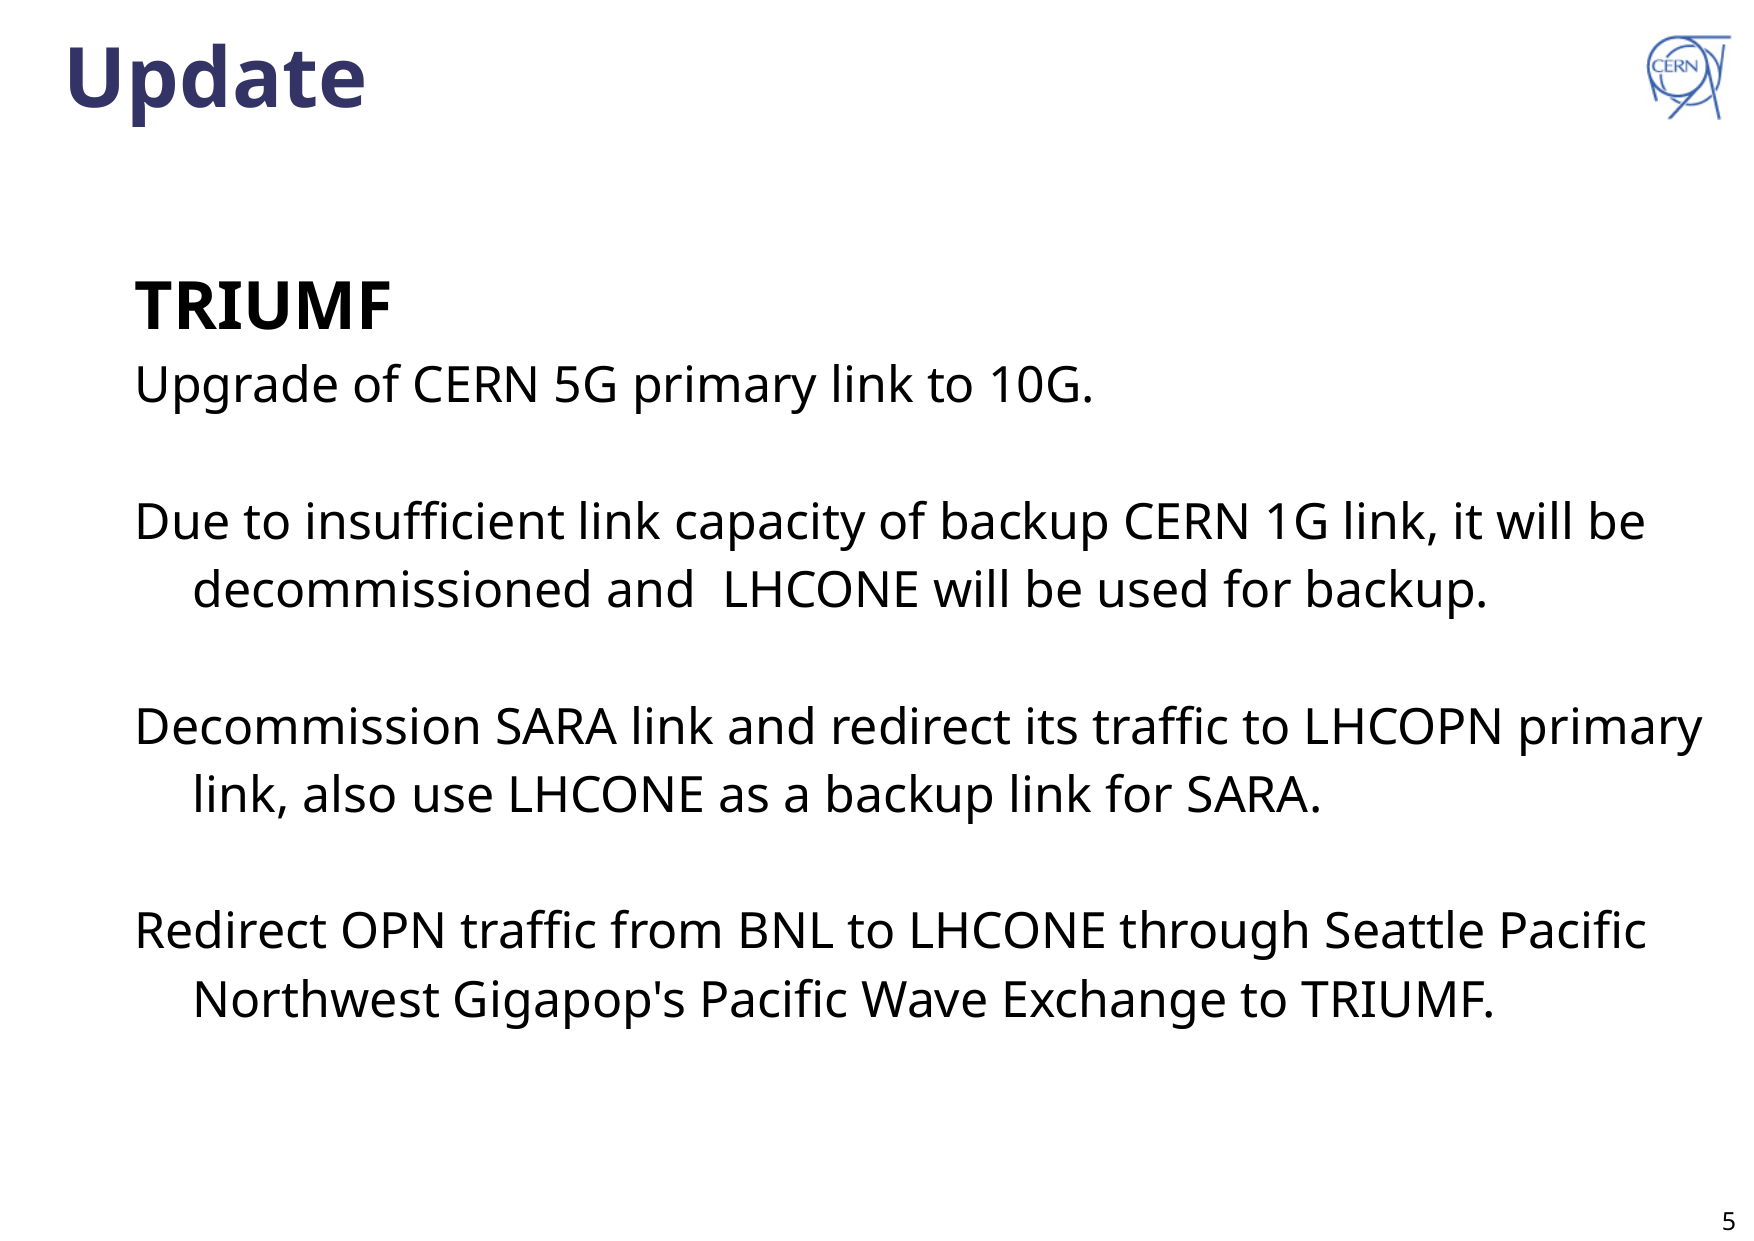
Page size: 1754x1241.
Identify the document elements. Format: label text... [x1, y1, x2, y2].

title Update [63, 0, 1621, 166]
picture [1646, 34, 1732, 120]
text_box TRIUMF Upgrade of CERN 5G primary link to 10G. Due to insufficient link capacity of backup CERN 1G link, it will be decommissioned and LHCONE will be used for backup. Decommission SARA link and redirect its traffic to LHCOPN primary link, also use LHCONE as a backup link for SARA. Redirect OPN traffic from BNL to LHCONE through Seattle Pacific Northwest Gigapop's Pacific Wave Exchange to TRIUMF. [120, 251, 1737, 1239]
